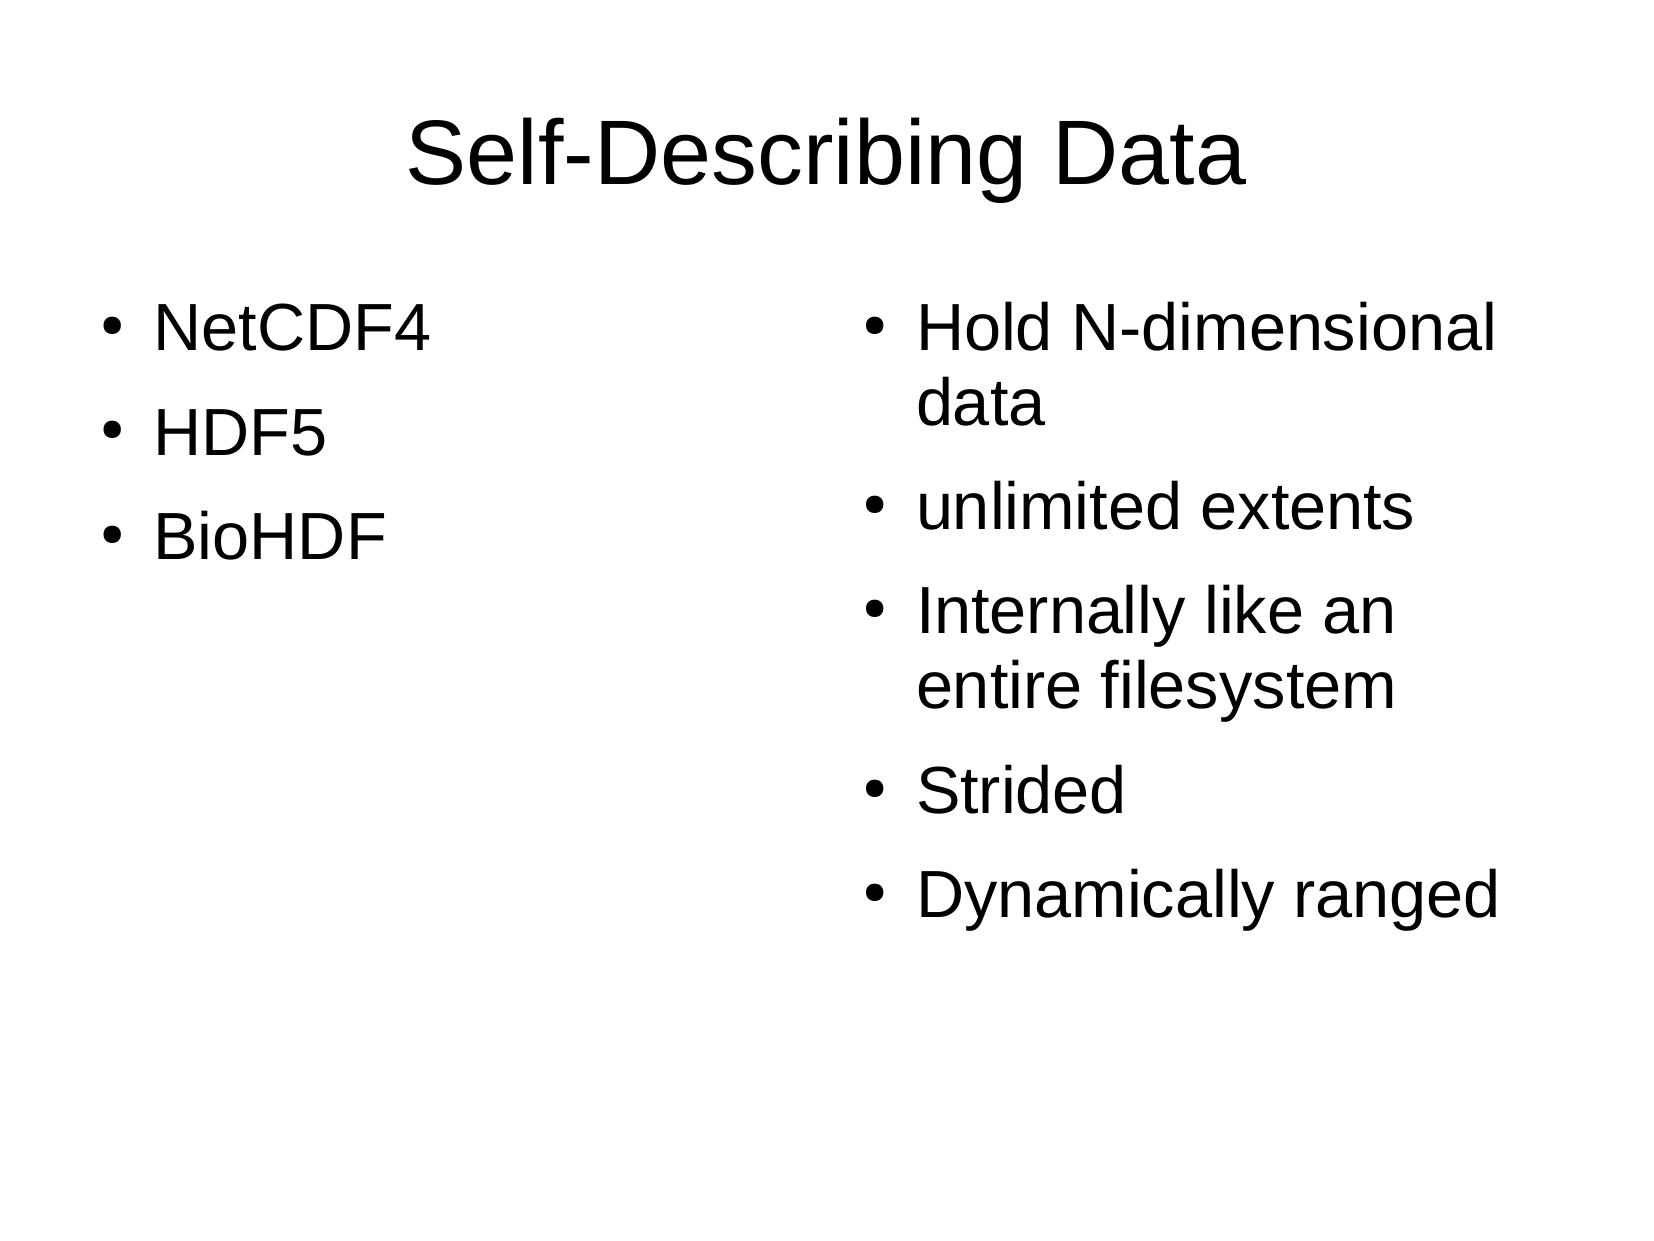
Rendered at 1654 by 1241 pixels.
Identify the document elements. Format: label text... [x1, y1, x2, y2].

title Self-Describing Data [82, 49, 1571, 257]
list NetCDF4 HDF5 BioHDF [82, 290, 809, 1109]
list Hold N-dimensional data unlimited extents Internally like an entire filesystem Strided Dynamically ranged [845, 290, 1572, 1094]
